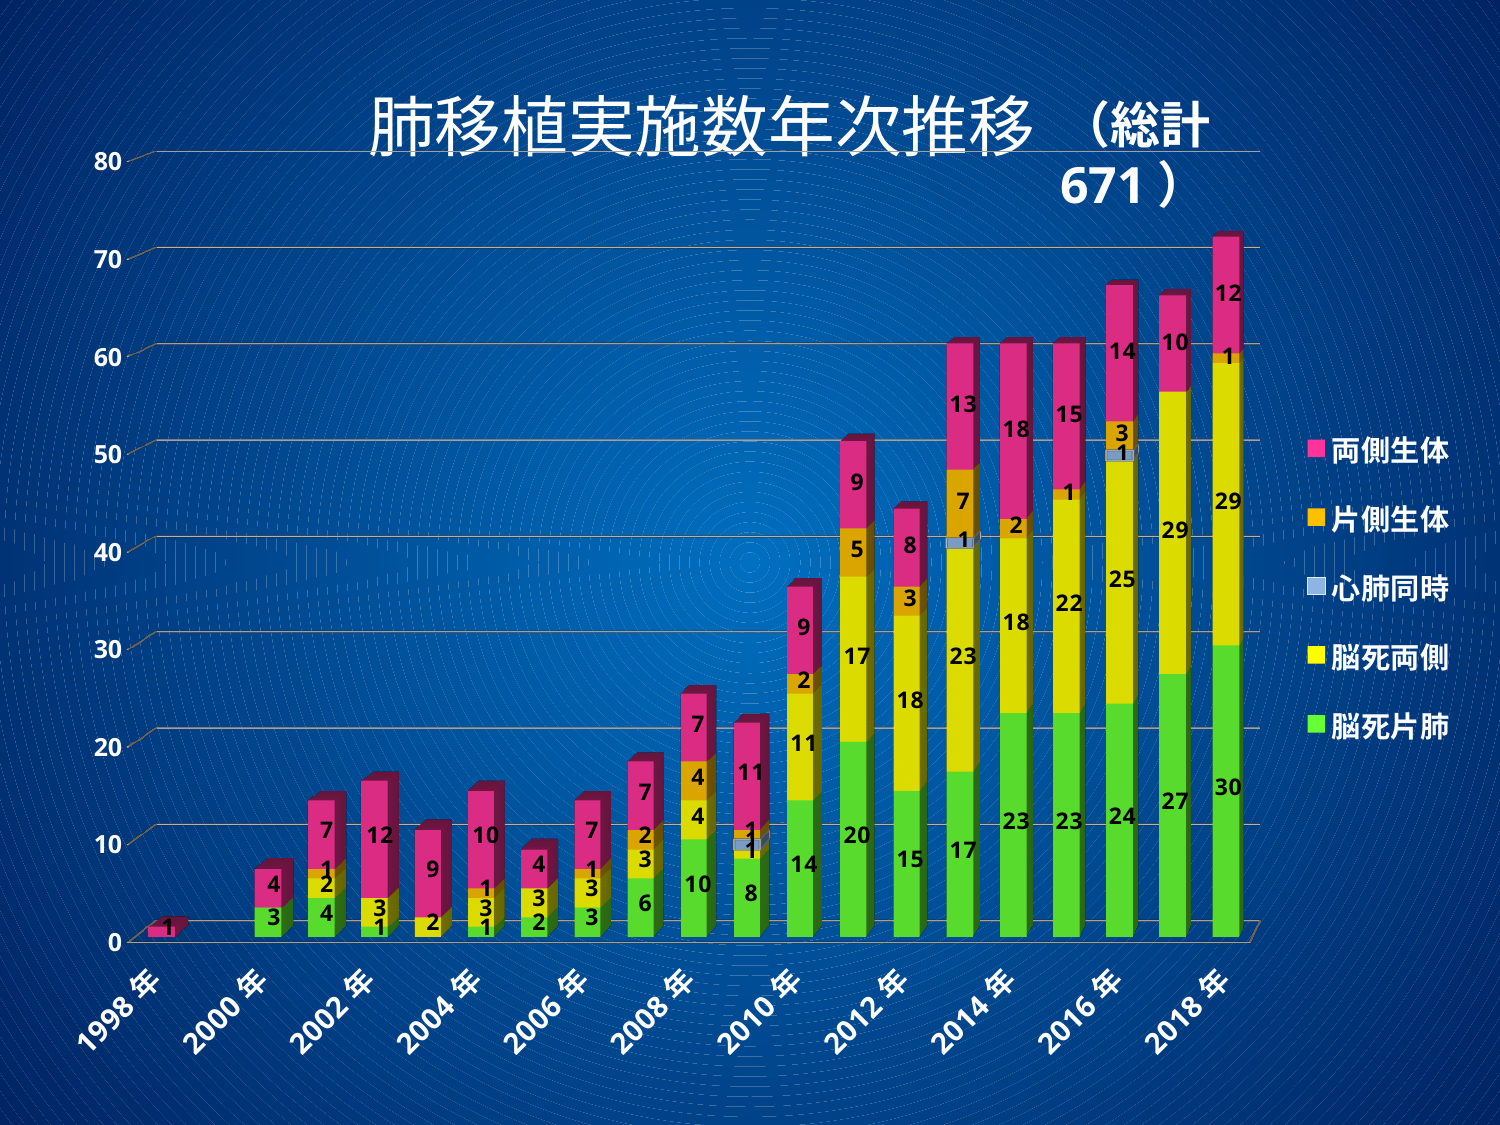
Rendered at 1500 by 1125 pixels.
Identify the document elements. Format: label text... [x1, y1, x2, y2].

chart [24, 125, 1476, 1083]
text_box （総計671） [1045, 86, 1306, 125]
title 肺移植実施数年次推移 [75, 54, 1329, 125]
